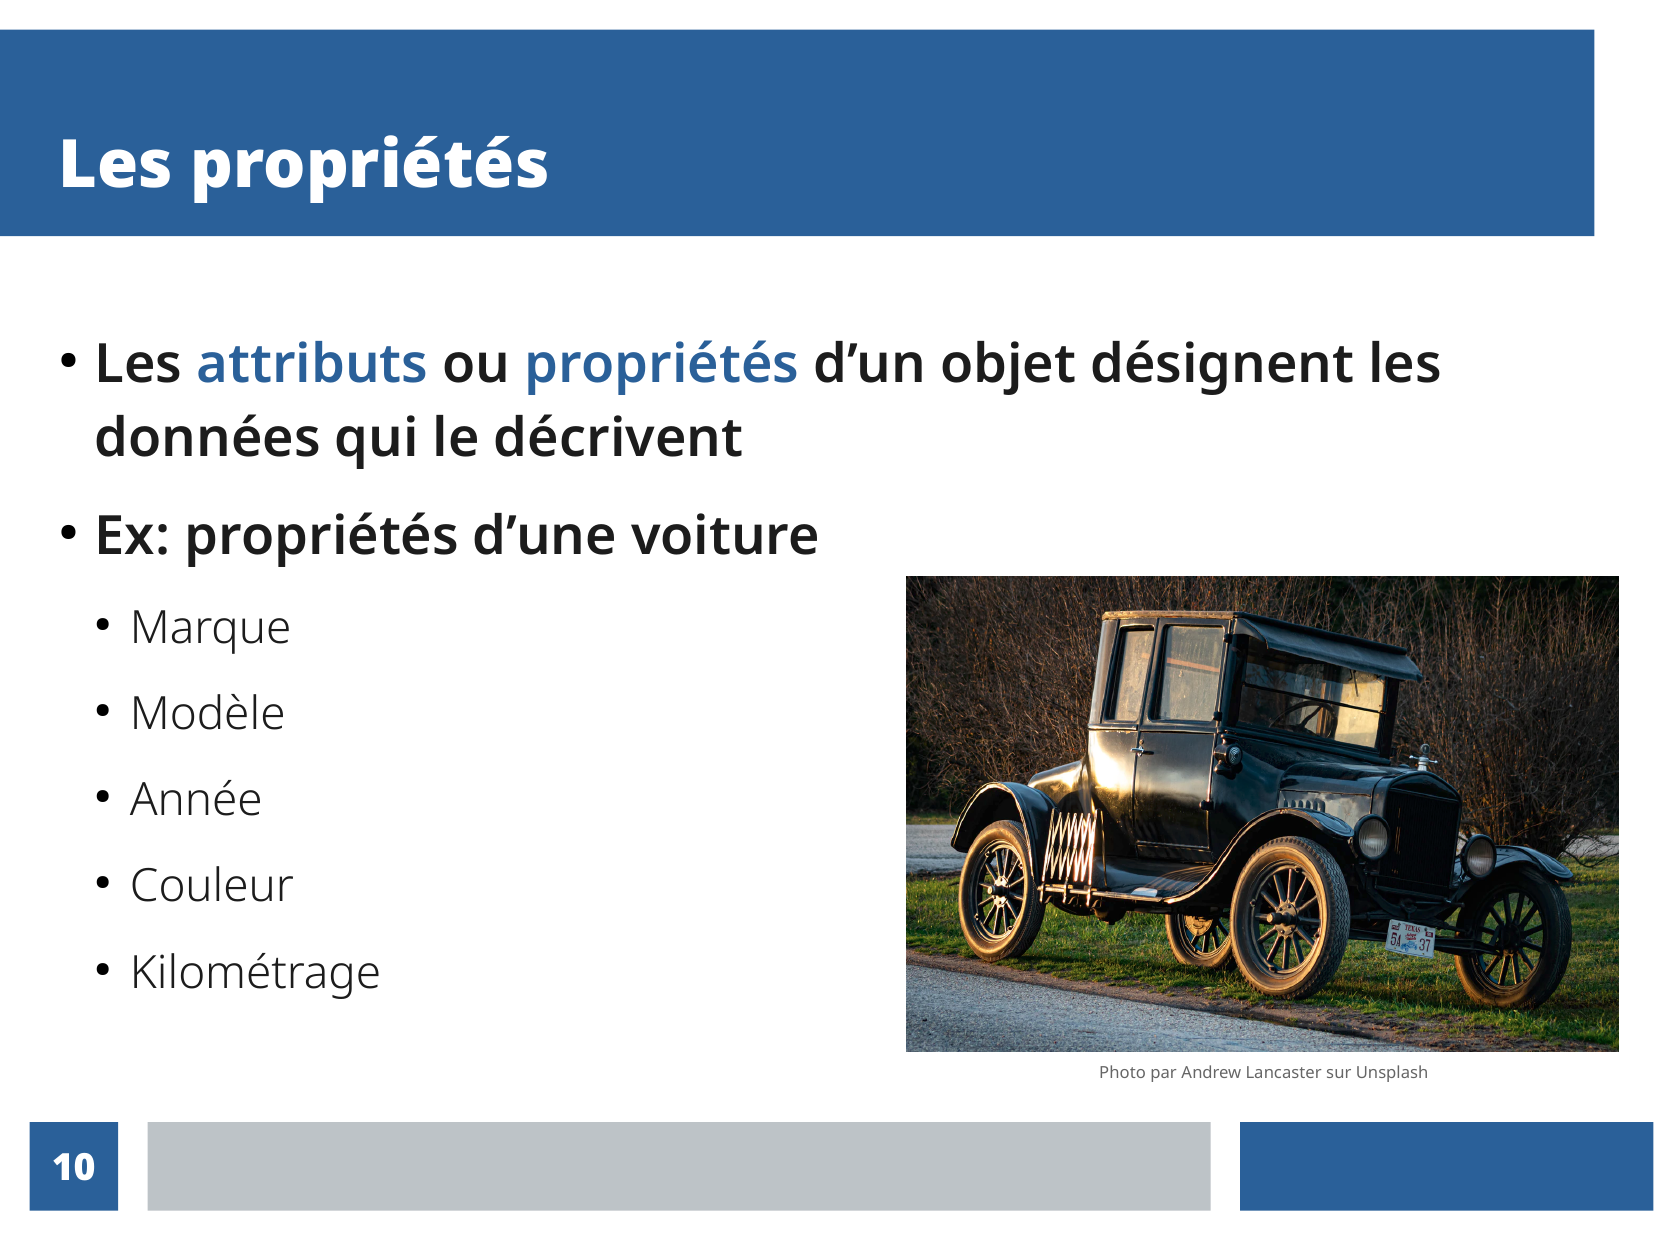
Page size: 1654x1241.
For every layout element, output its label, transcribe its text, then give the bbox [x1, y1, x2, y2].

picture [906, 576, 1619, 1052]
title Les propriétés [59, 59, 1595, 207]
list Les attributs ou propriétés d’un objet désignent les données qui le décrivent Ex: propriétés d’une voiture Marque Modèle Année Couleur Kilométrage [59, 324, 1565, 1093]
text_box Photo par Andrew Lancaster sur Unsplash [1039, 1053, 1489, 1093]
